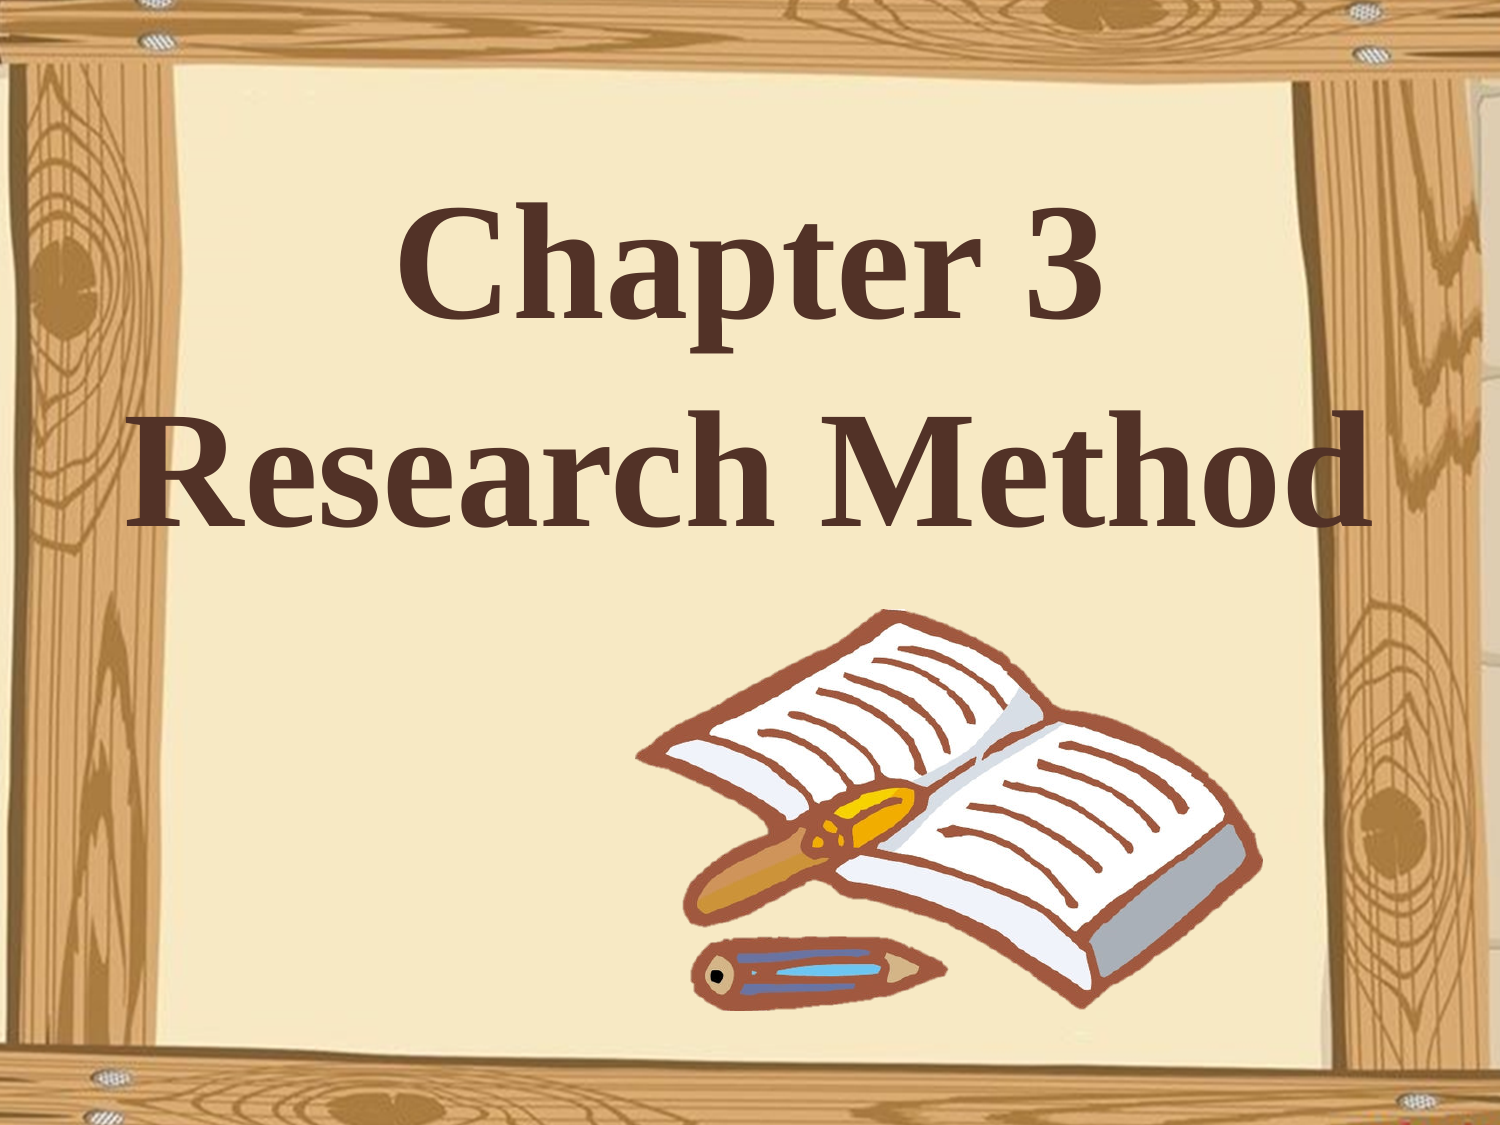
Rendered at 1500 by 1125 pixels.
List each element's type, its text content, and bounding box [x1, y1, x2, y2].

text_box Chapter 3 Research Method [74, 238, 1425, 570]
picture [0, 0, 1500, 1125]
